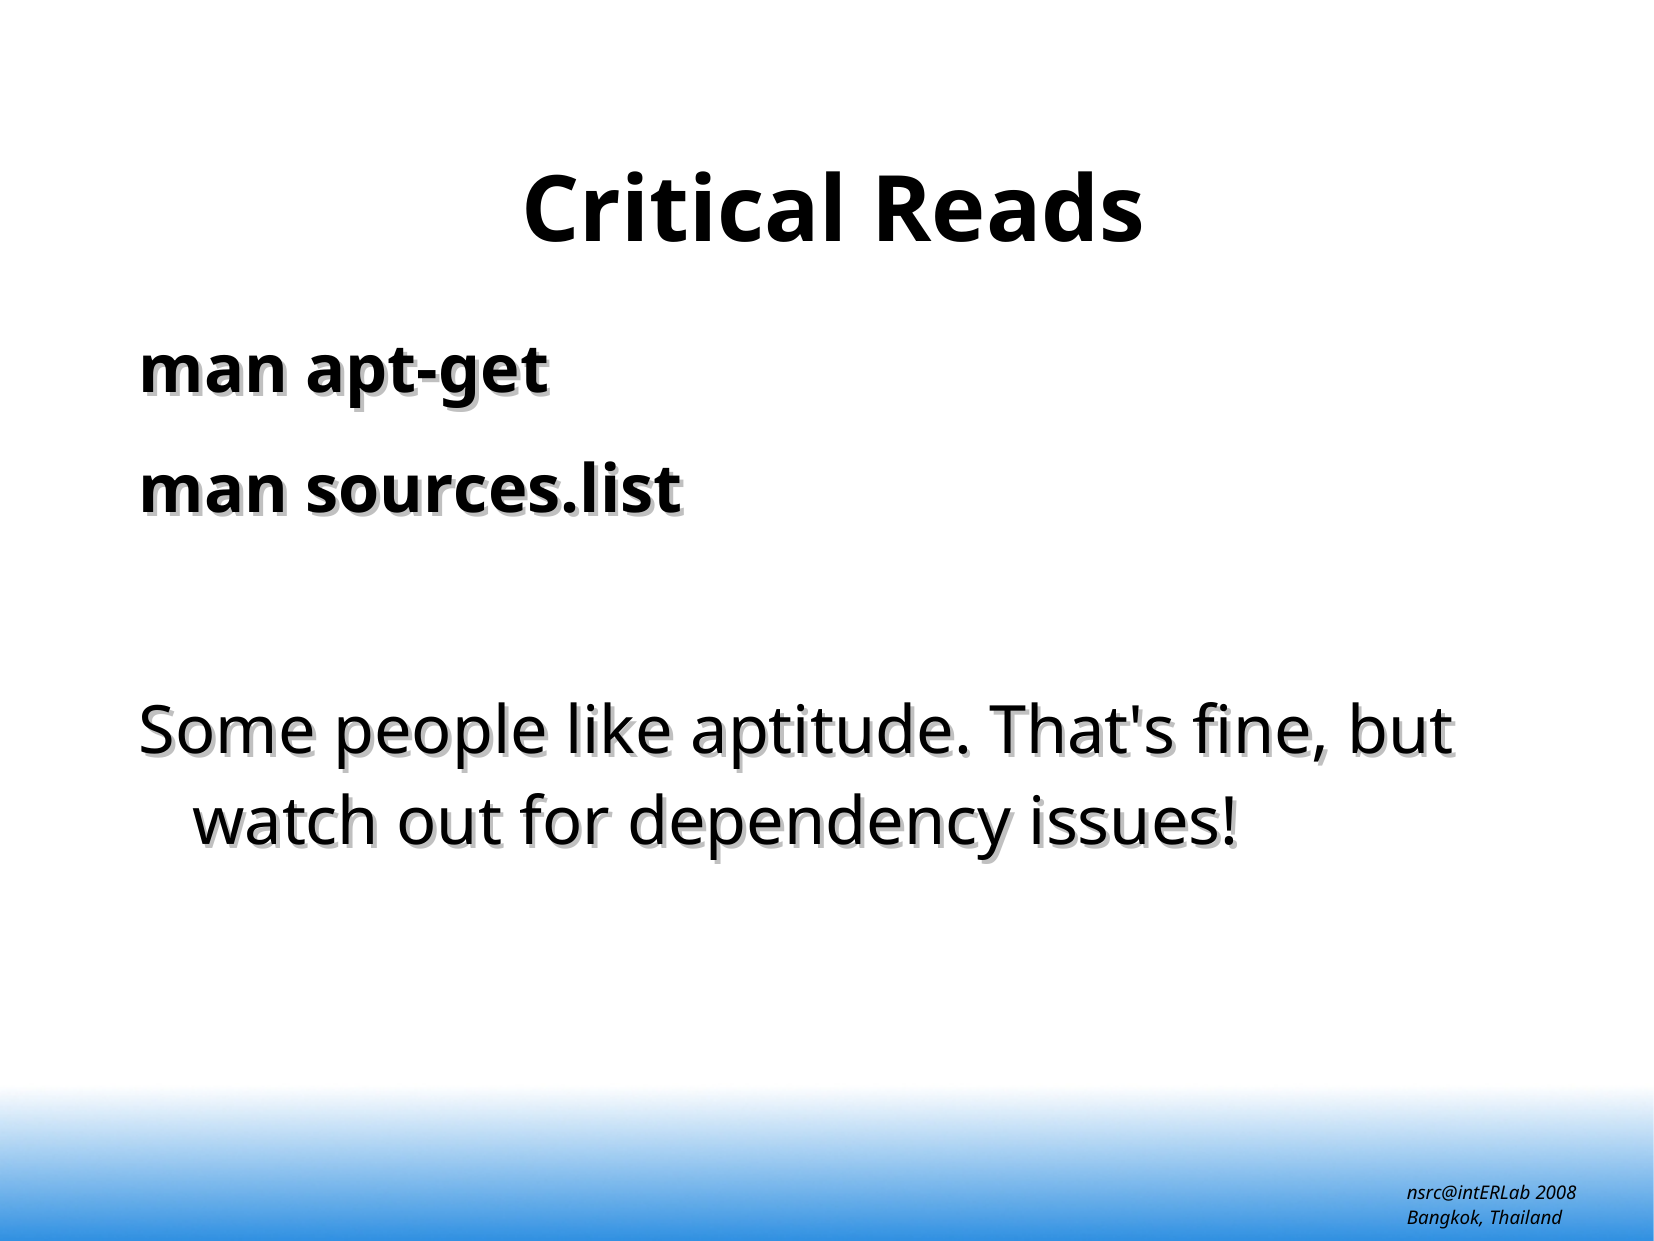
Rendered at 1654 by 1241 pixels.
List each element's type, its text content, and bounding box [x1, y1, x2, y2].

title Critical Reads [109, 102, 1558, 310]
picture [0, 1083, 1654, 1241]
list man apt-get man sources.list Some people like aptitude. That's fine, but watch out for dependency issues! [121, 321, 1543, 1104]
